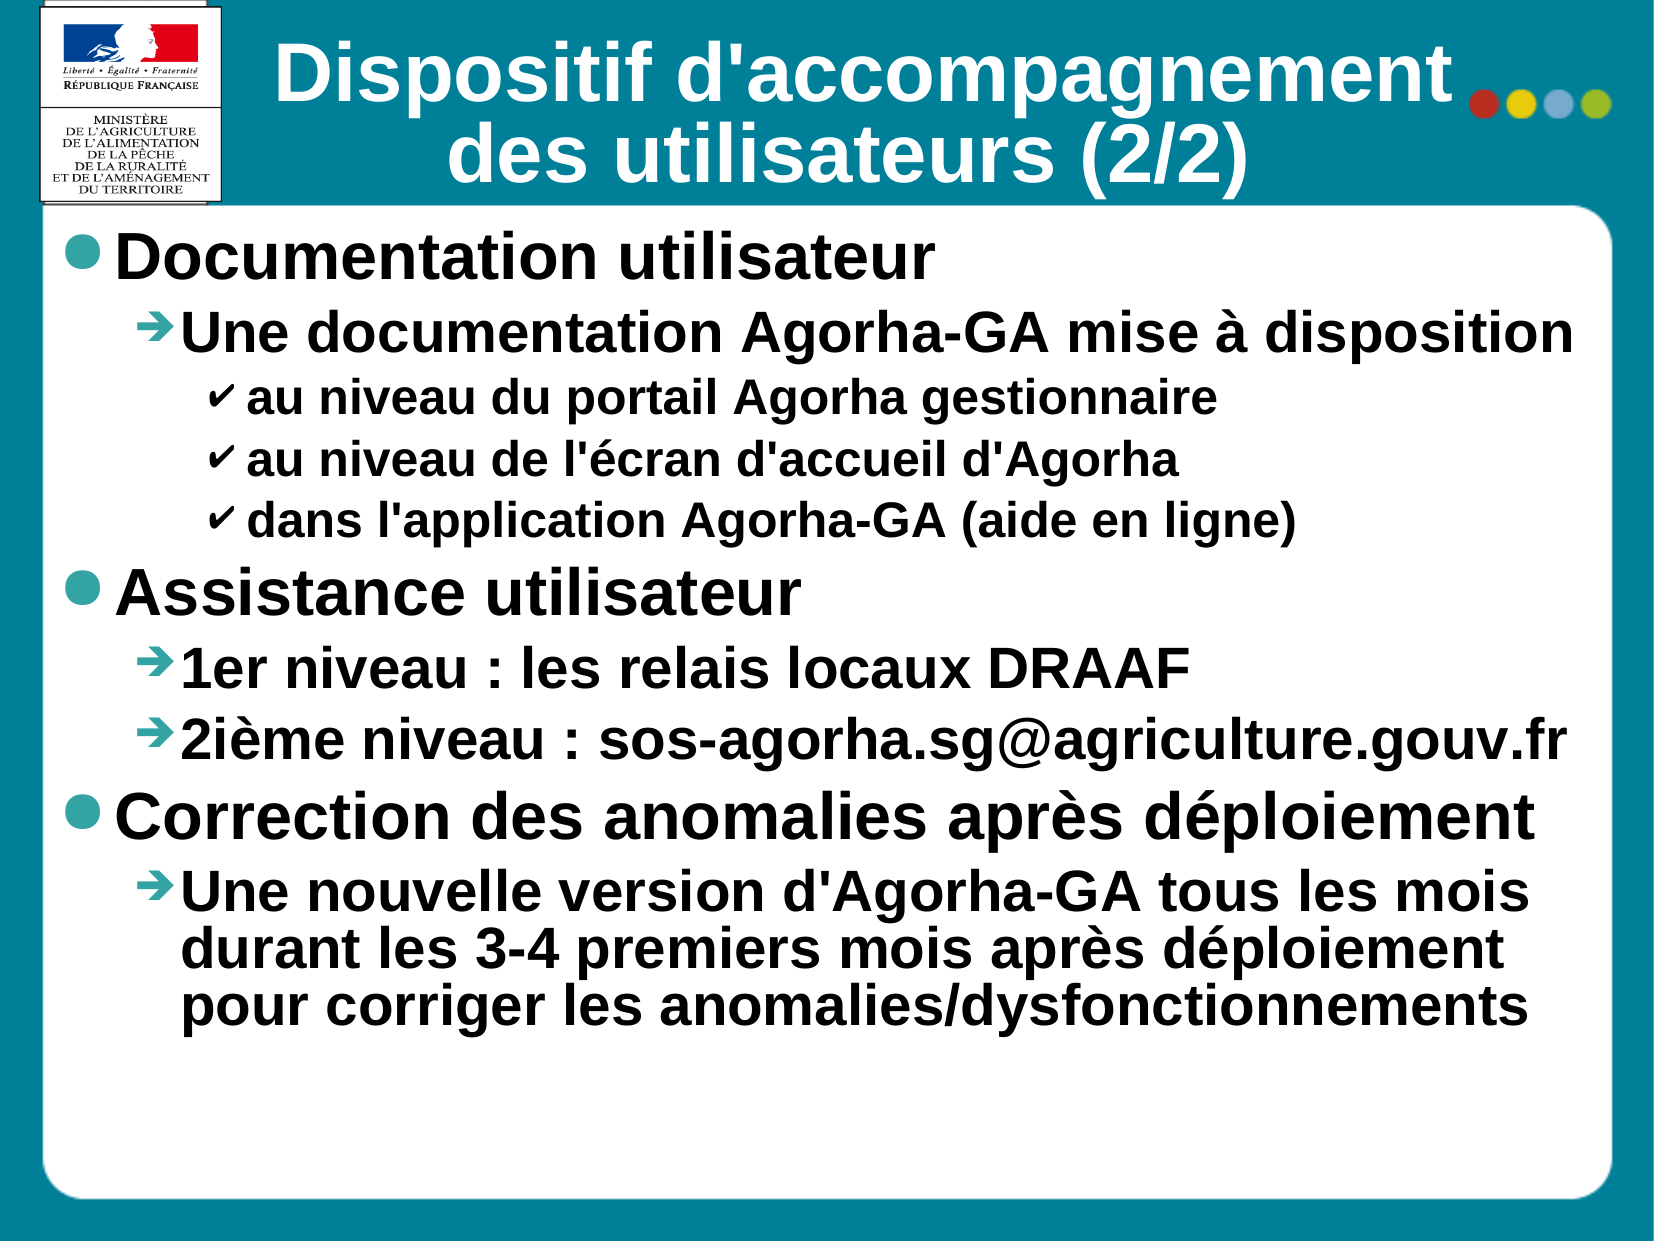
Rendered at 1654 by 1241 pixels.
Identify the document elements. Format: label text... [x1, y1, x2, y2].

picture [0, 0, 1654, 1241]
list Documentation utilisateur Une documentation Agorha-GA mise à disposition au niveau du portail Agorha gestionnaire au niveau de l'écran d'accueil d'Agorha dans l'application Agorha-GA (aide en ligne) Assistance utilisateur 1er niveau : les relais locaux DRAAF 2ième niveau : sos-agorha.sg@agriculture.gouv.fr Correction des anomalies après déploiement Une nouvelle version d'Agorha-GA tous les mois durant les 3-4 premiers mois après déploiement pour corriger les anomalies/dysfonctionnements [59, 227, 1595, 1110]
title Dispositif d'accompagnement des utilisateurs (2/2) [162, 0, 1536, 227]
